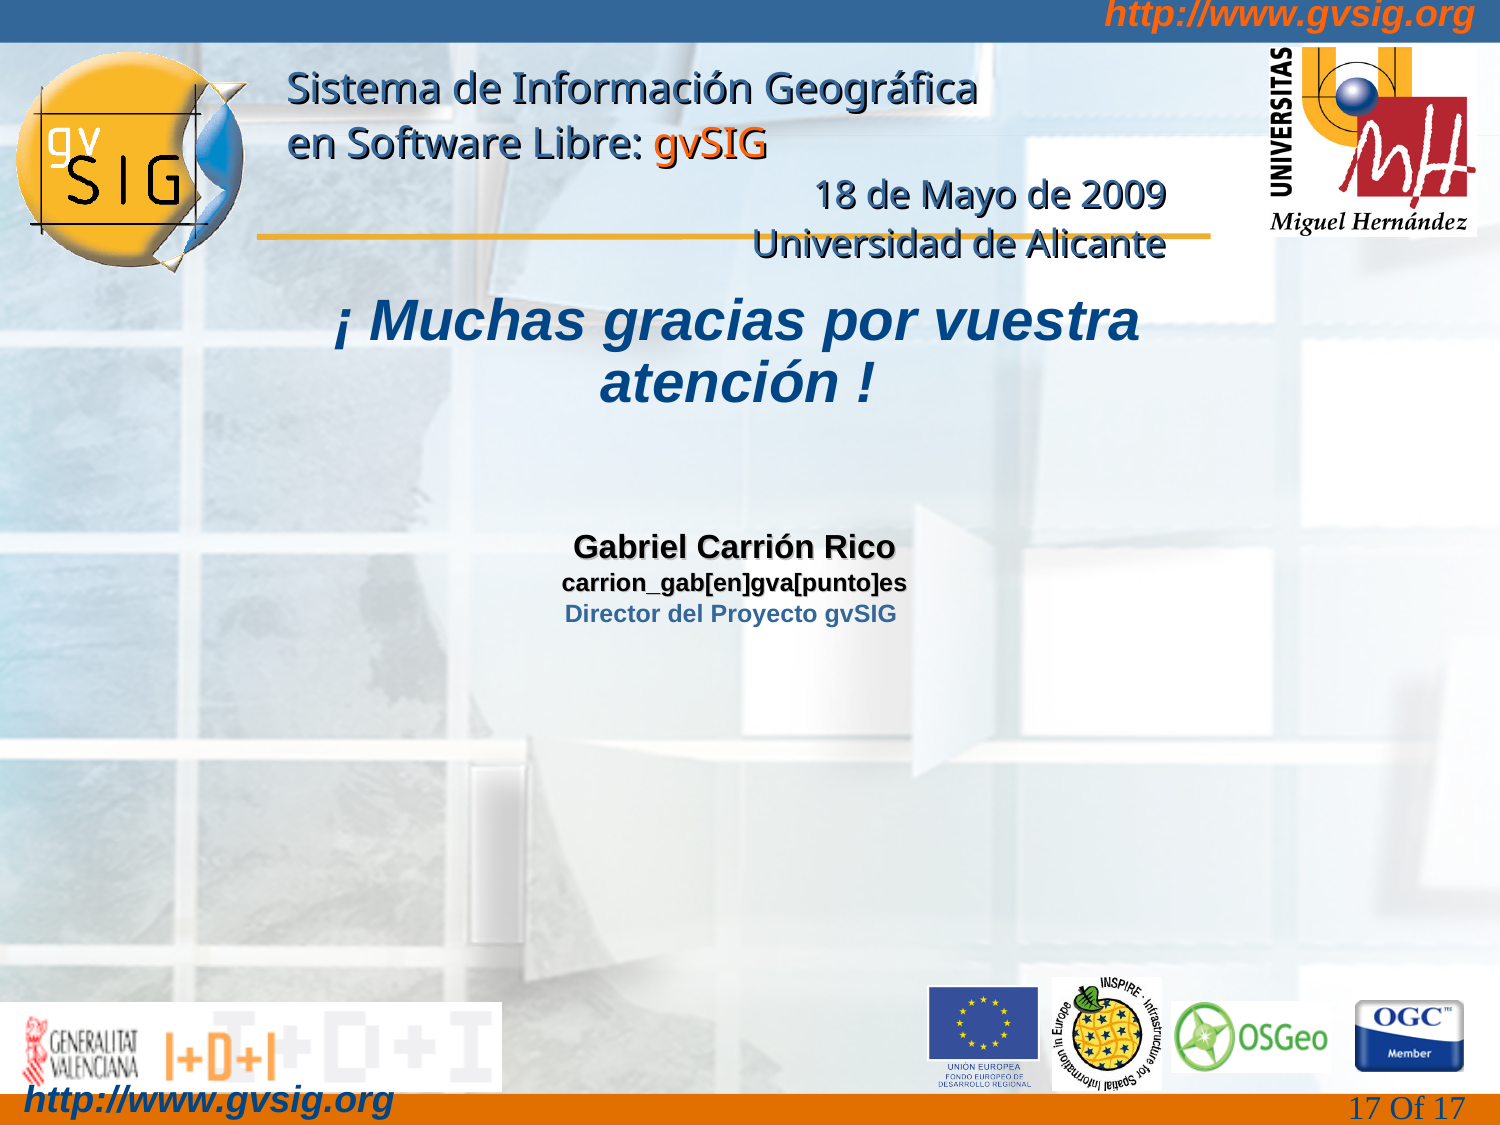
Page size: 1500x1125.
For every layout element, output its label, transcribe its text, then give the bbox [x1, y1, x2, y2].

picture [1052, 977, 1162, 1091]
picture [1171, 1001, 1331, 1073]
picture [1355, 1000, 1464, 1072]
picture [1269, 47, 1477, 237]
picture [0, 1002, 502, 1094]
text_box Sistema de Información Geográfica en Software Libre: gvSIG 18 de Mayo de 2009 Universidad de Alicante [271, 51, 1182, 246]
text_box ¡ Muchas gracias por vuestra atención ! [265, 282, 1211, 426]
text_box Gabriel Carrión Rico carrion_gab[en]gva[punto]es Director del Proyecto gvSIG [501, 521, 969, 656]
picture [927, 985, 1040, 1087]
picture [11, 49, 249, 276]
